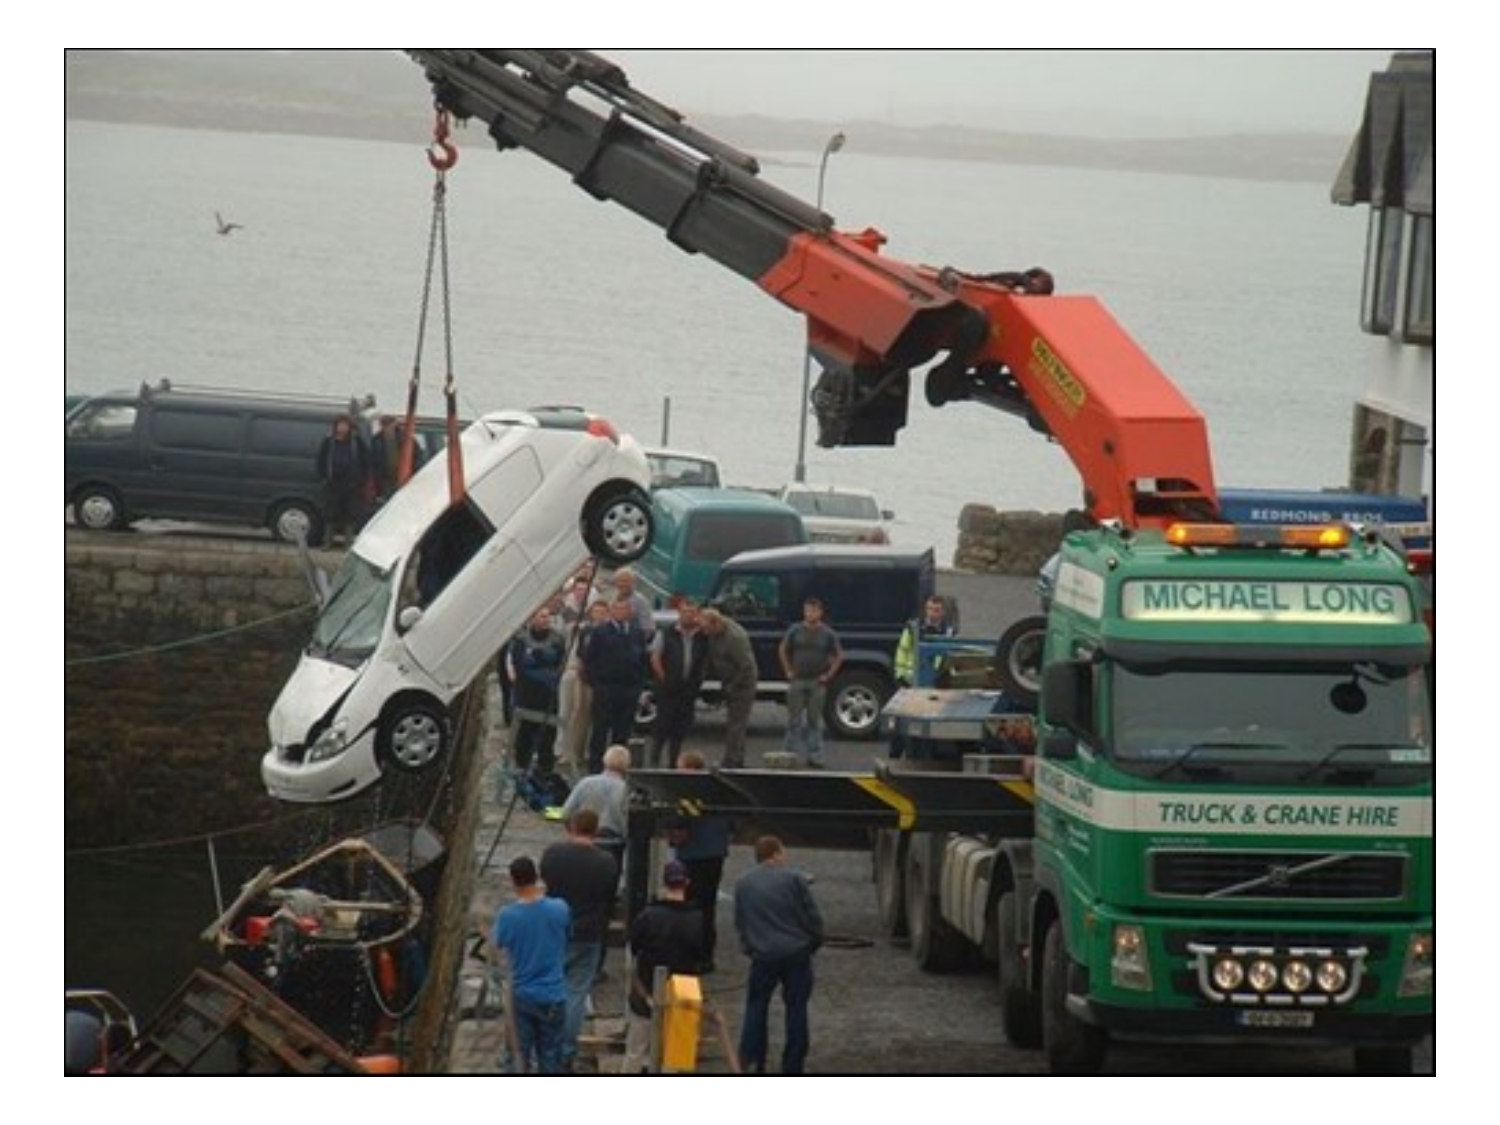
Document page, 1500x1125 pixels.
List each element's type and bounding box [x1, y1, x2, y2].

picture [64, 48, 1436, 1077]
